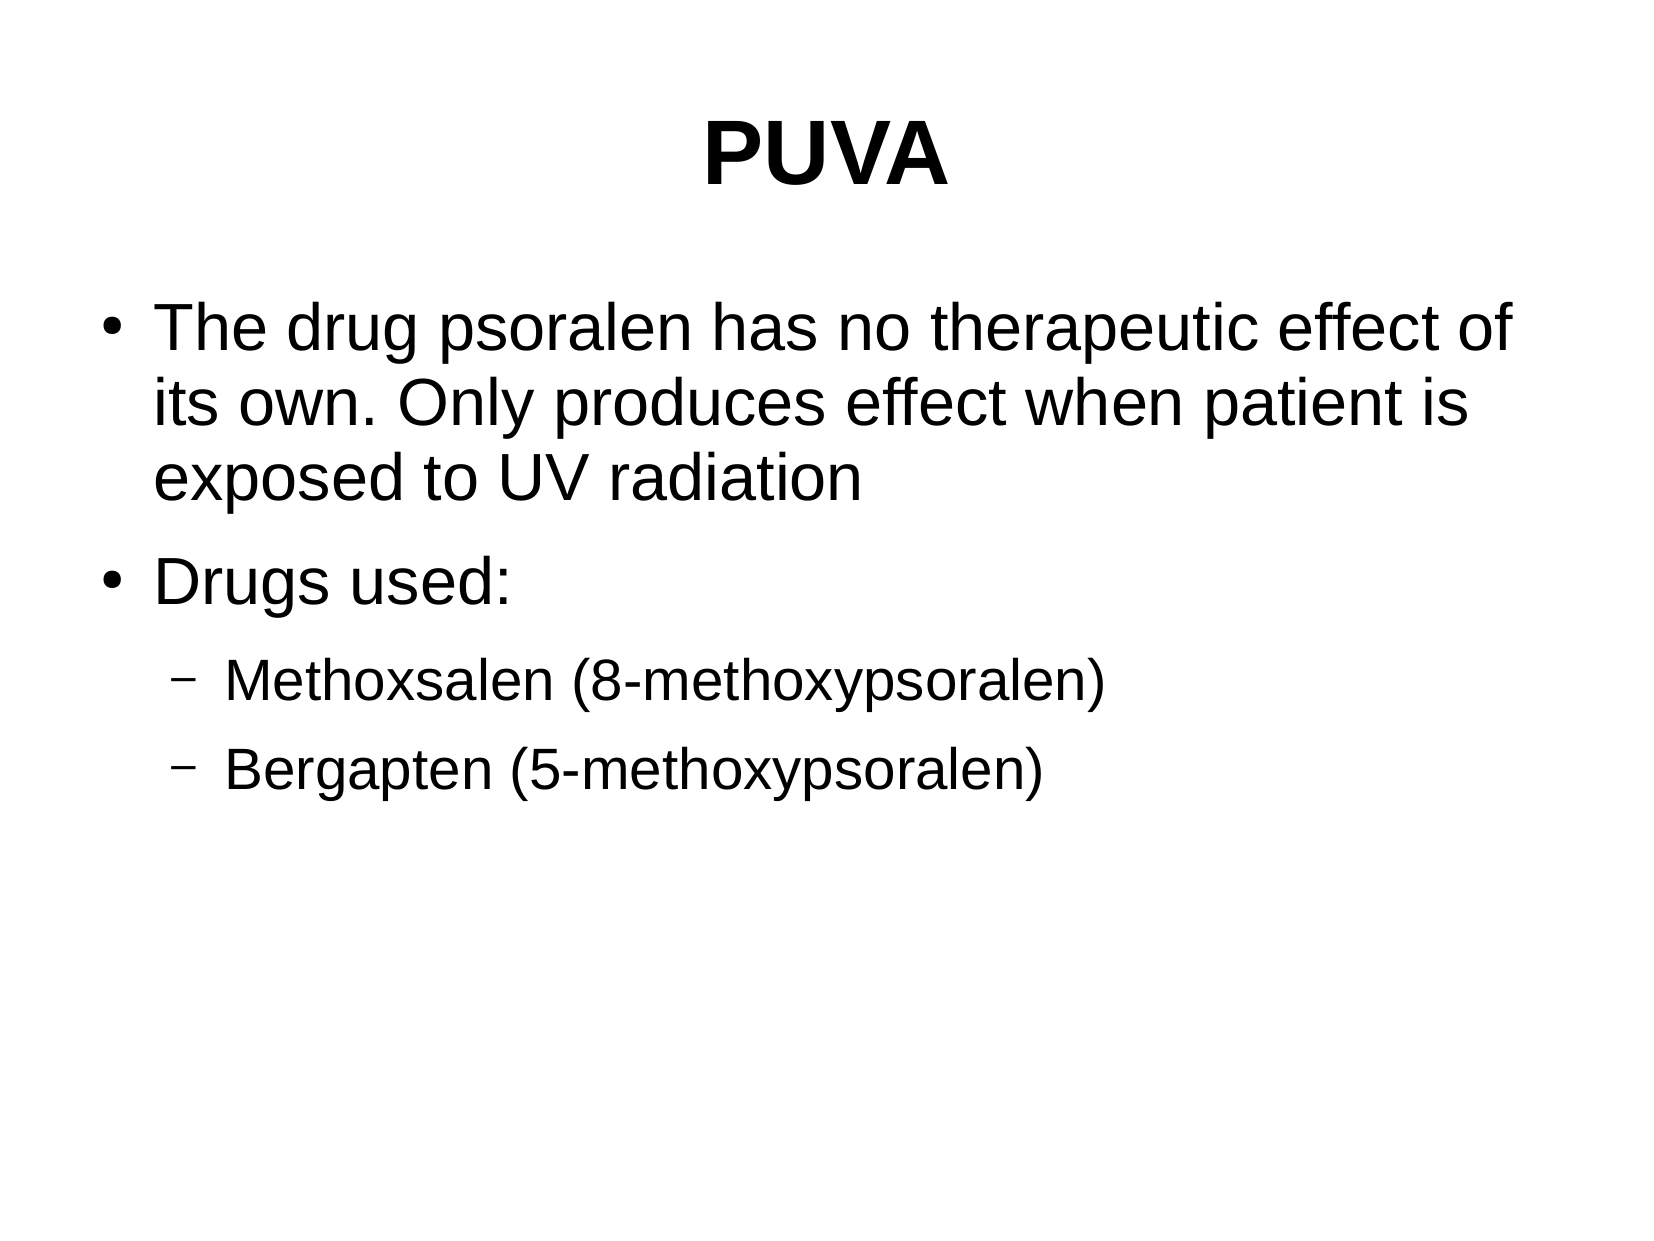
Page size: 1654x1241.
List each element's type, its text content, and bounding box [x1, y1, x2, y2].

title PUVA [82, 49, 1571, 257]
list The drug psoralen has no therapeutic effect of its own. Only produces effect when patient is exposed to UV radiation Drugs used: Methoxsalen (8-methoxypsoralen) Bergapten (5-methoxypsoralen) [82, 290, 1571, 1109]
